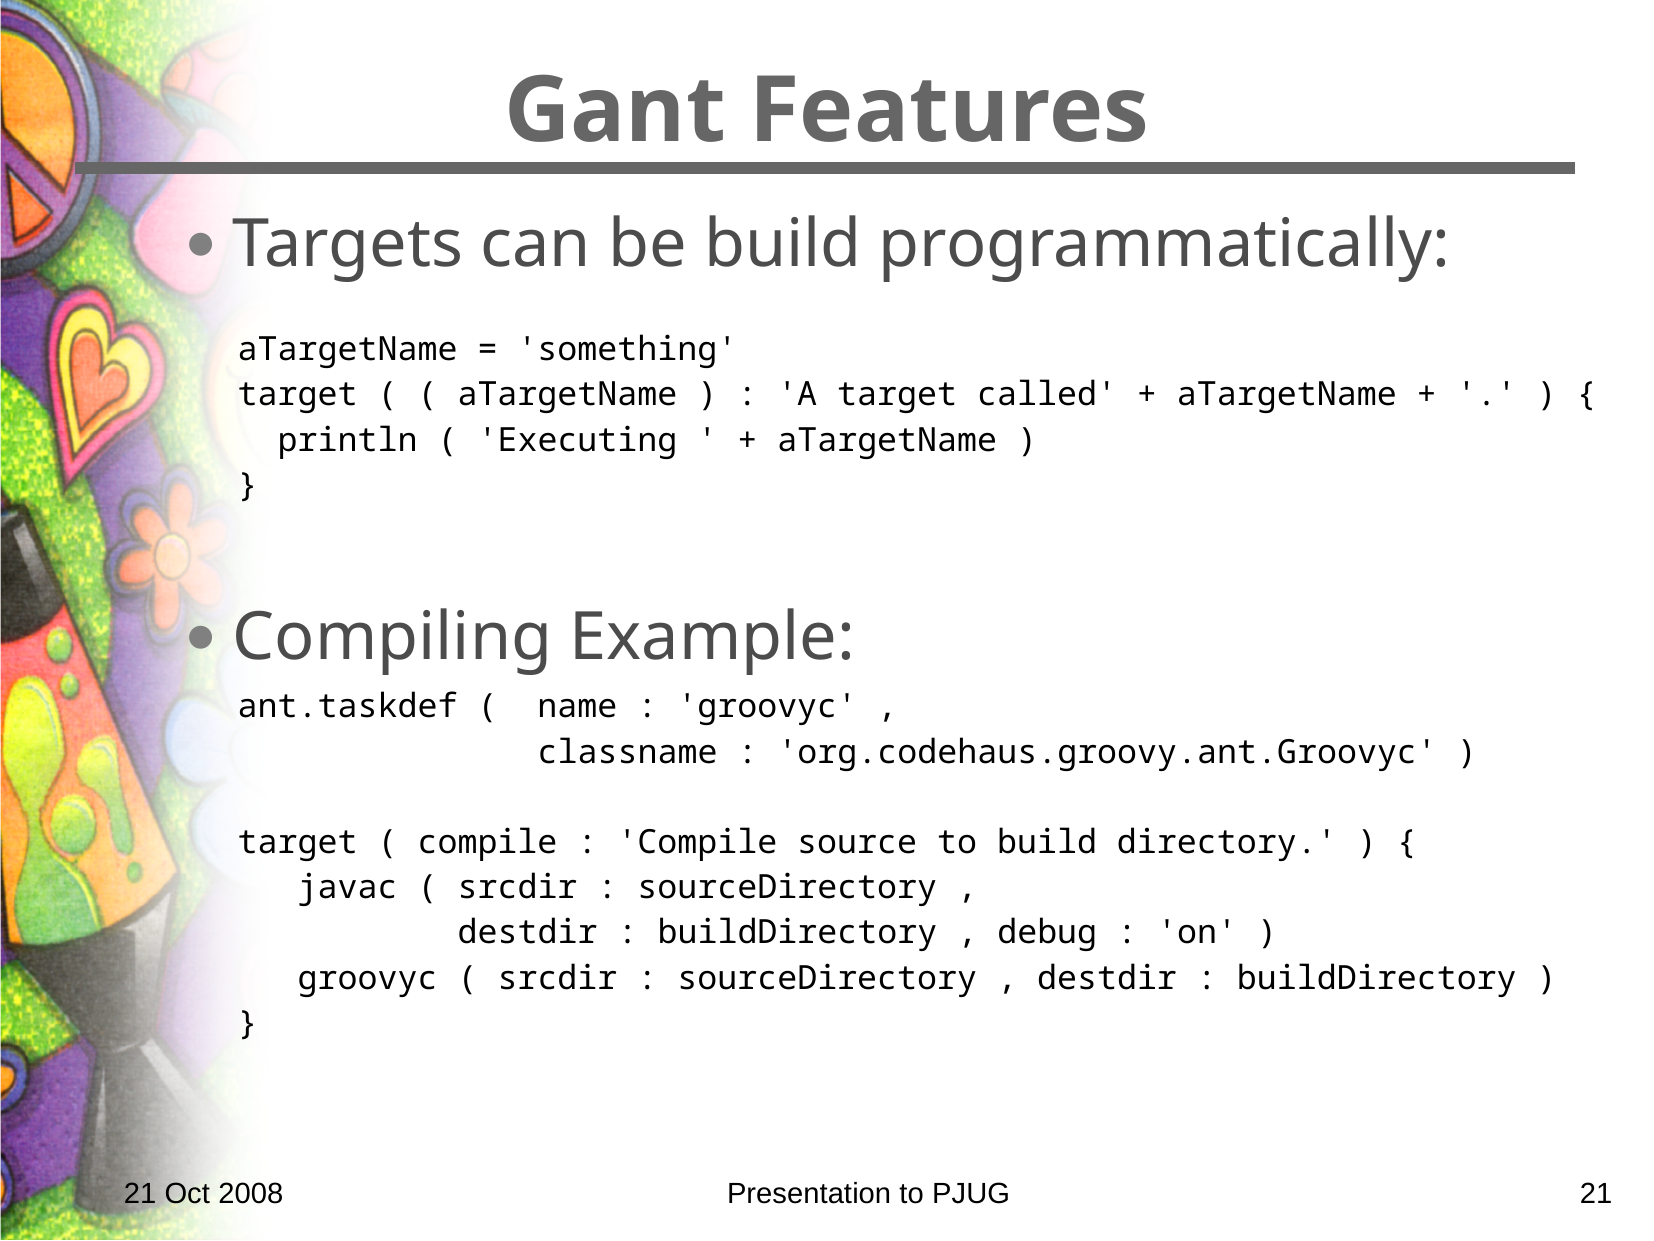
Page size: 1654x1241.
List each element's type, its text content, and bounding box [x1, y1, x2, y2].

text_box ant.taskdef ( name : 'groovyc' , classname : 'org.codehaus.groovy.ant.Groovyc' ) target ( compile : 'Compile source to build directory.' ) { javac ( srcdir : sourceDirectory , destdir : buildDirectory , debug : 'on' ) groovyc ( srcdir : sourceDirectory , destdir : buildDirectory ) } [222, 675, 1654, 998]
list Targets can be build programmatically: Compiling Example: [187, 195, 1613, 1080]
title Gant Features [82, 2, 1571, 210]
text_box aTargetName = 'something' target ( ( aTargetName ) : 'A target called' + aTargetName + '.' ) { println ( 'Executing ' + aTargetName ) } [222, 317, 1654, 487]
picture [0, 0, 413, 1240]
